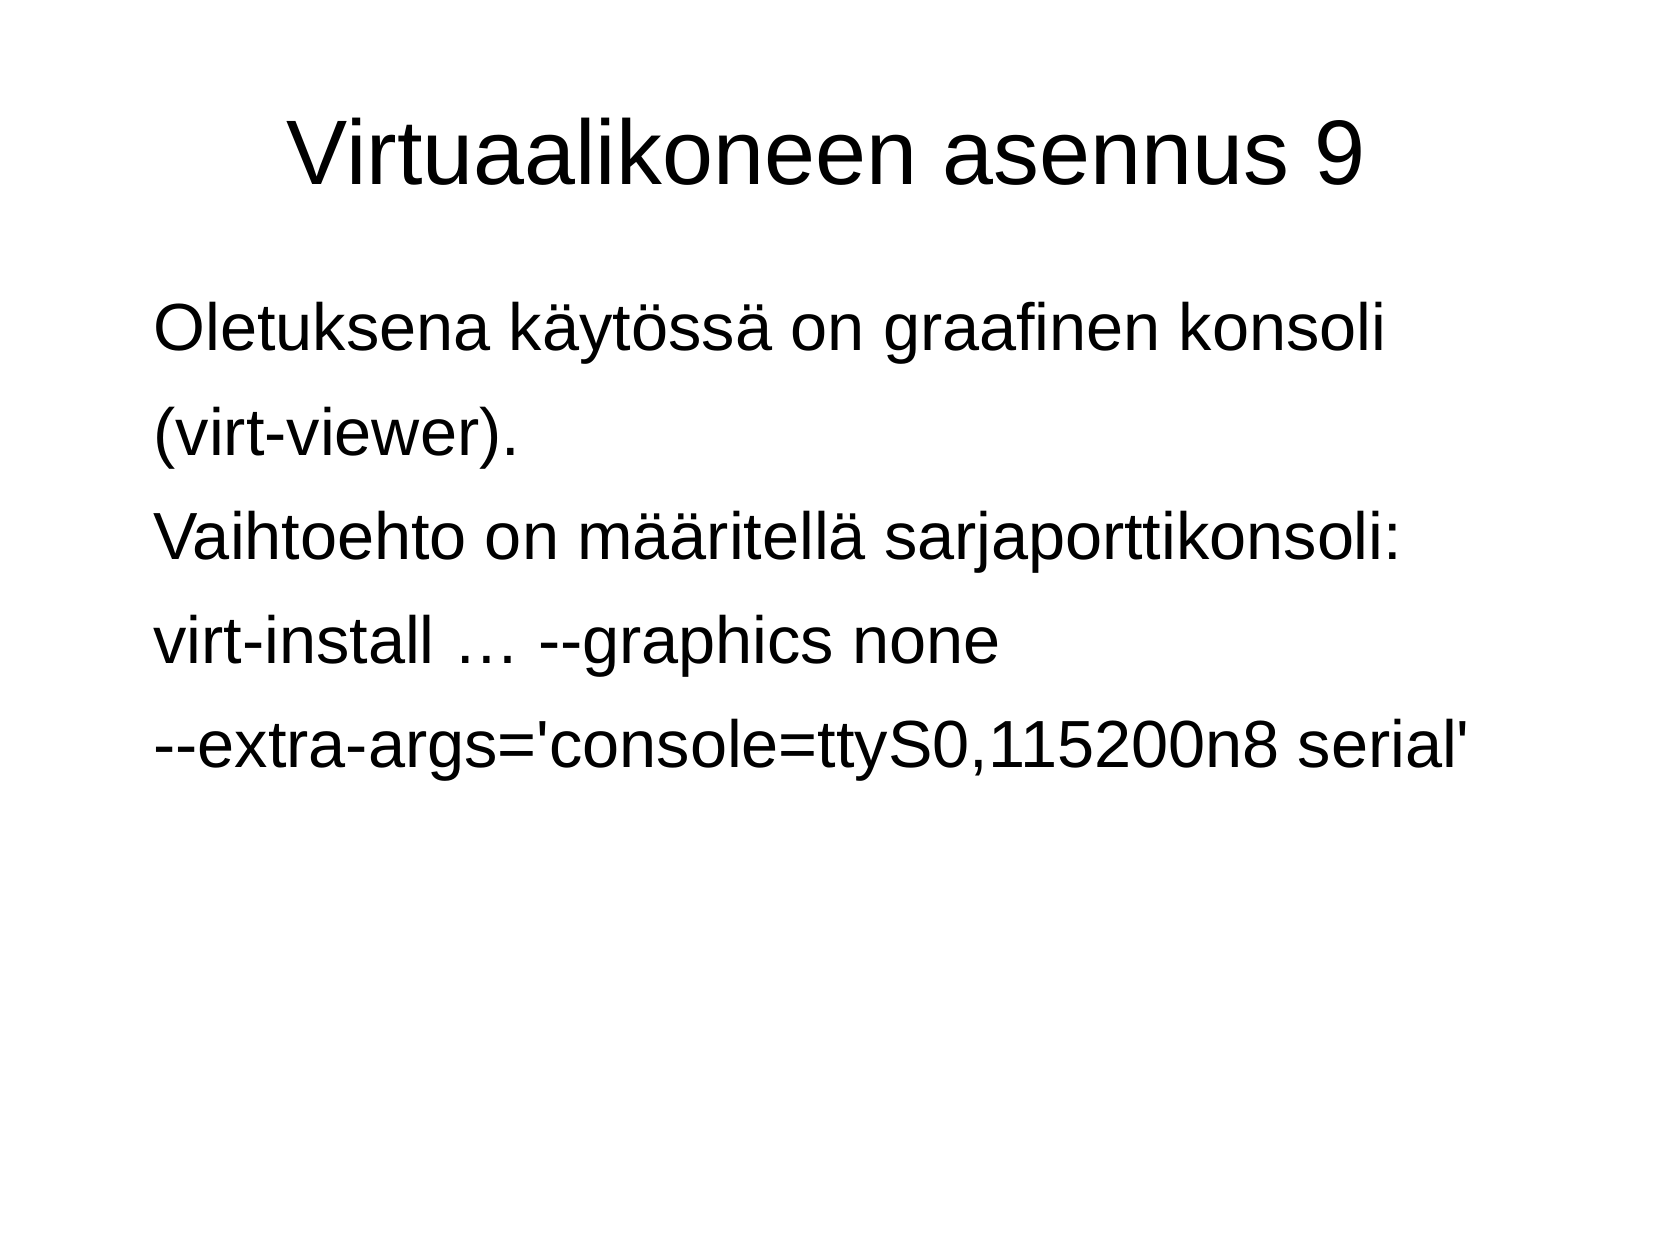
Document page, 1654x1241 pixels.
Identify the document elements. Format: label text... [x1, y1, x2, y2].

title Virtuaalikoneen asennus 9 [82, 49, 1571, 257]
list Oletuksena käytössä on graafinen konsoli (virt-viewer). Vaihtoehto on määritellä sarjaporttikonsoli: virt-install … --graphics none --extra-args='console=ttyS0,115200n8 serial' [82, 290, 1571, 1010]
